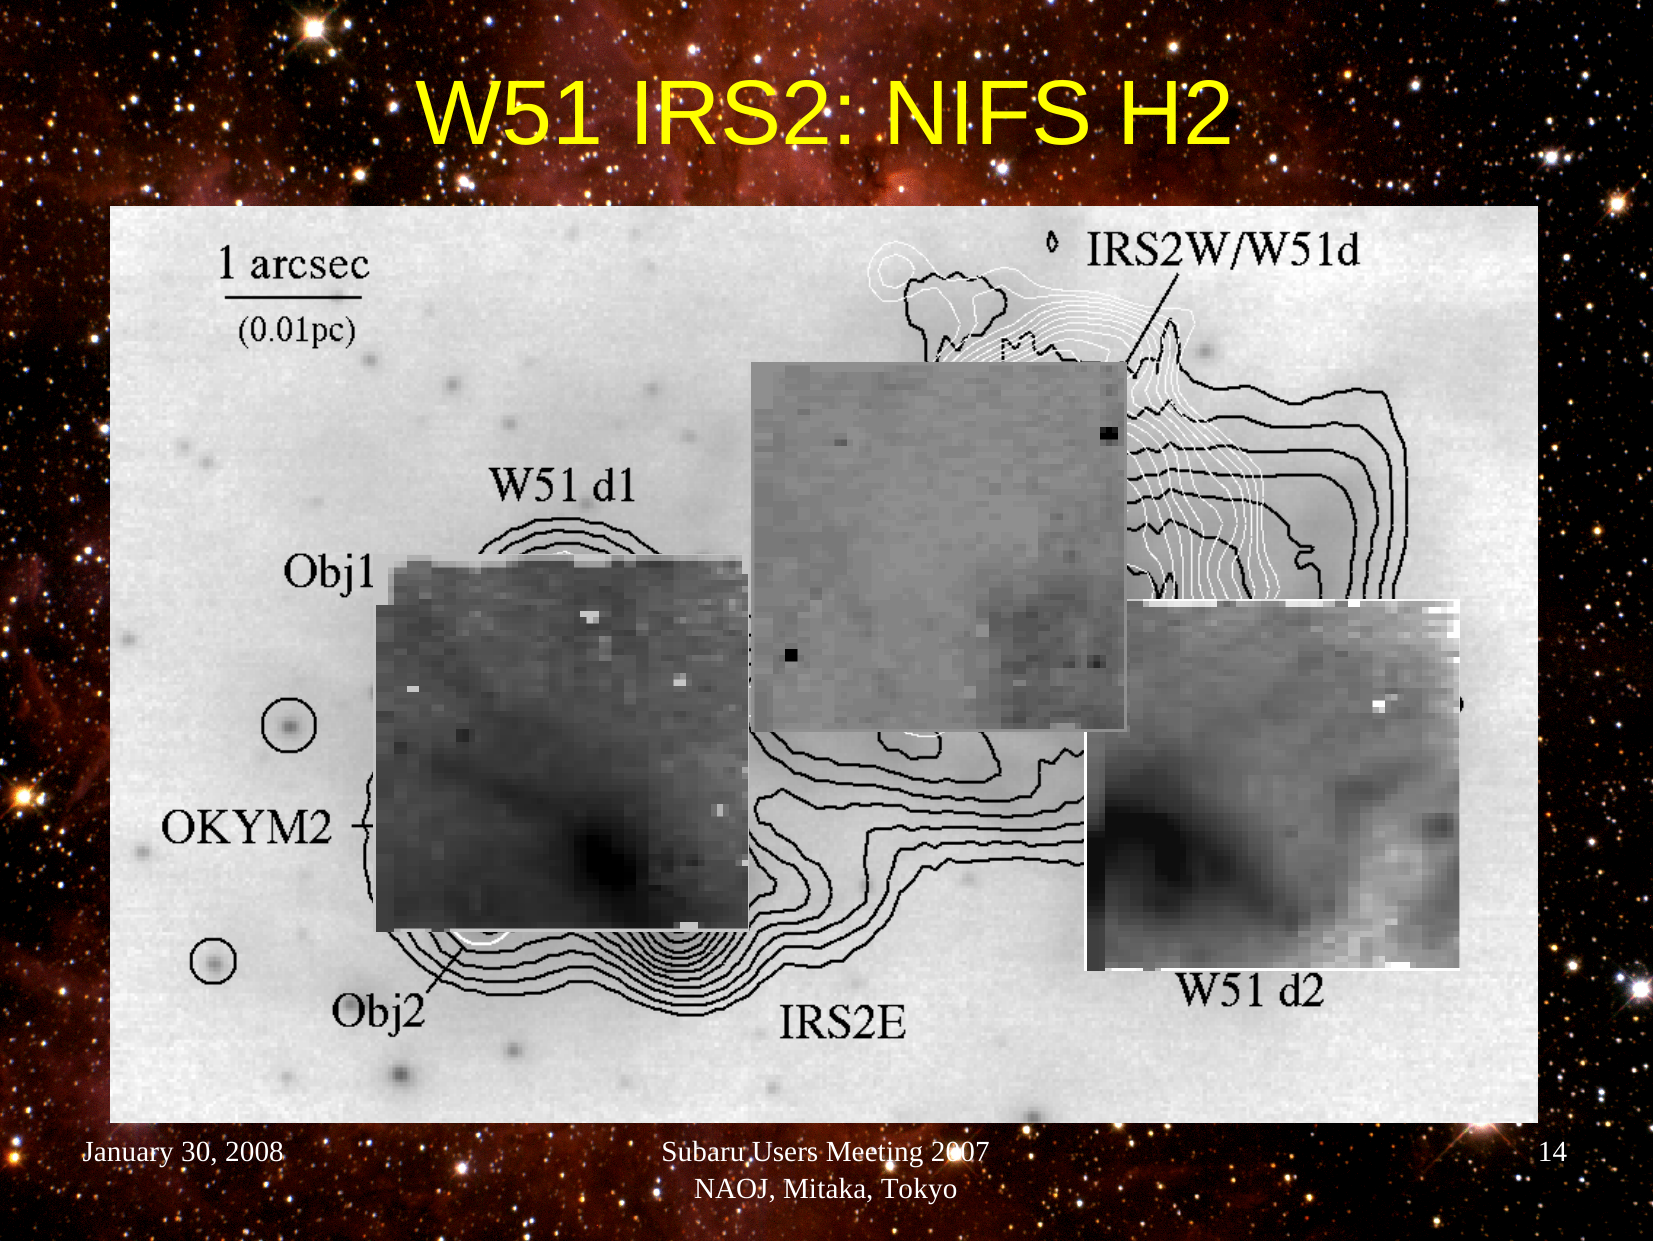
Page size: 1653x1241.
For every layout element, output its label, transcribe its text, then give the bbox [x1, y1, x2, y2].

title W51 IRS2: NIFS H2 [82, 0, 1570, 226]
picture [0, 0, 1653, 1241]
